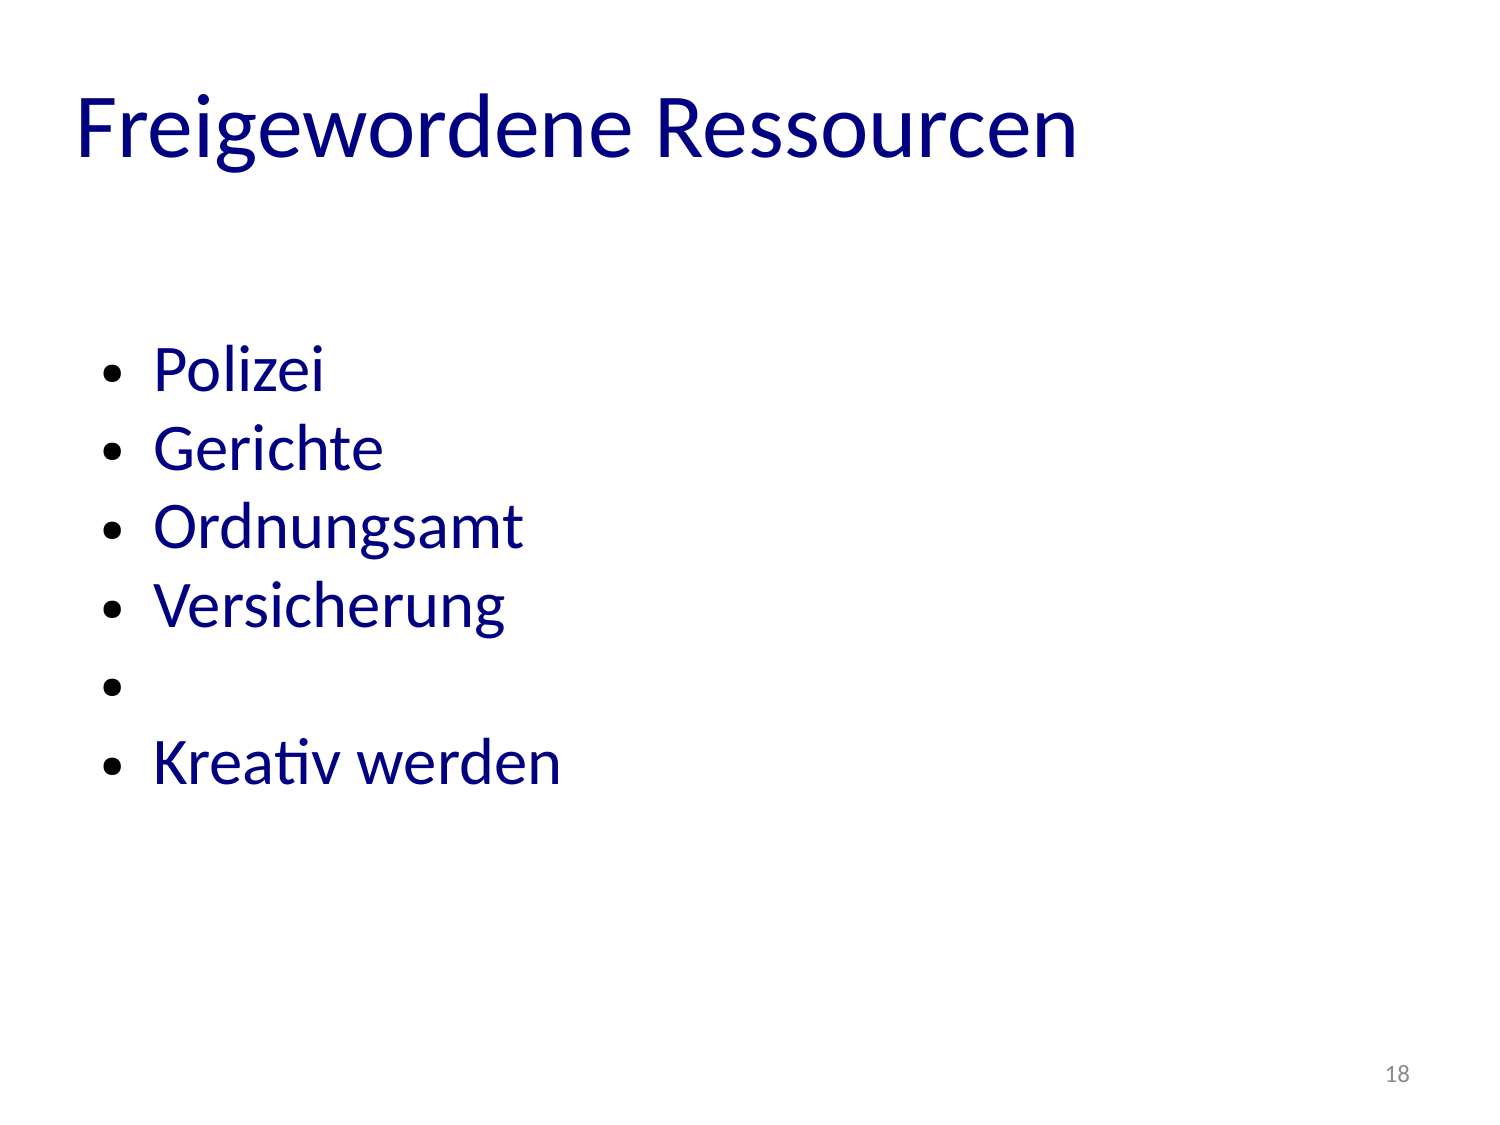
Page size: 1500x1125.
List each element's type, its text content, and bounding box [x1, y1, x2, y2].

list Polizei Gerichte Ordnungsamt Versicherung Kreativ werden [82, 263, 1425, 1028]
title Freigewordene Ressourcen [75, 47, 1441, 231]
